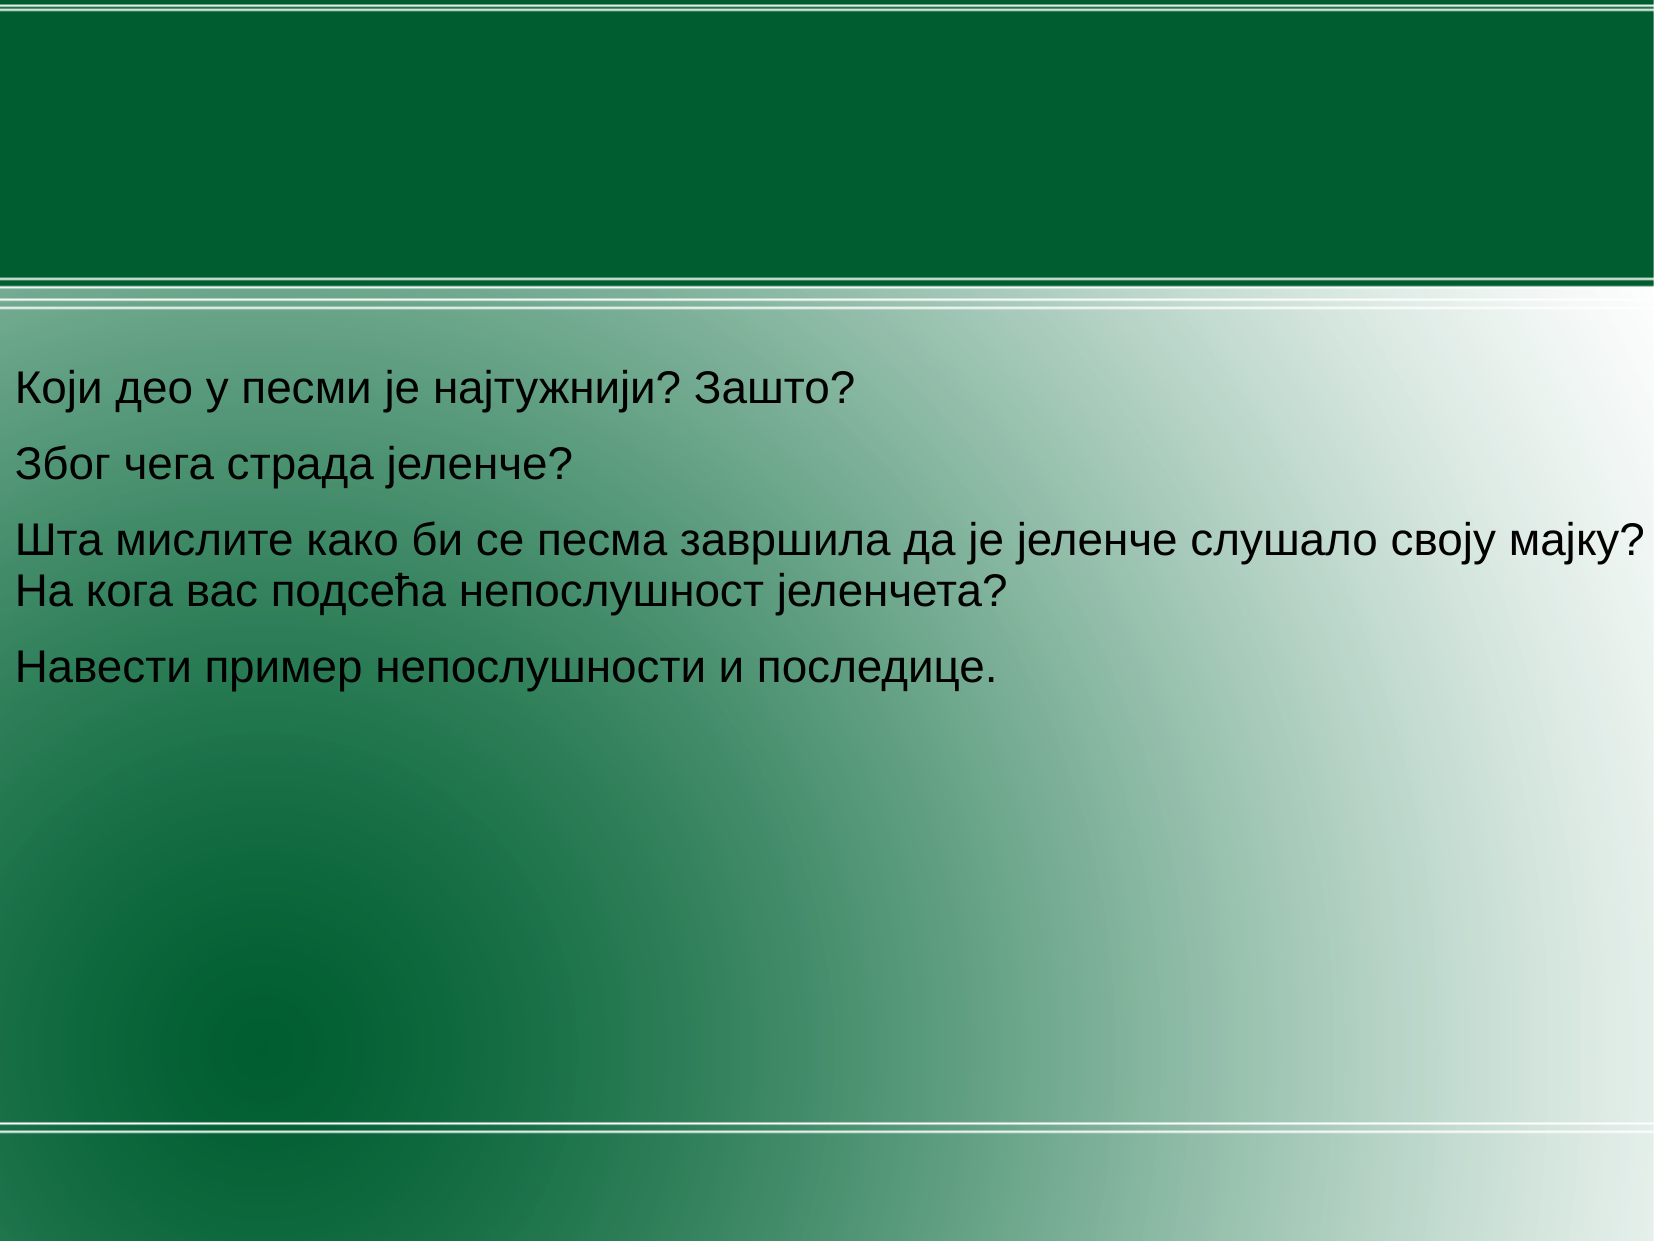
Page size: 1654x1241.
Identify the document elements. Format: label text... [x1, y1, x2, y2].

text_box Који део у песми је најтужнији? Зашто? Због чега страда јеленче? Шта мислите како би се песма завршила да је јеленче слушало своју мајку? На кога вас подсећа непослушност јеленчета? Навести пример непослушности и последице. [0, 354, 1654, 747]
picture [0, 747, 1654, 1241]
picture [0, 0, 1654, 354]
